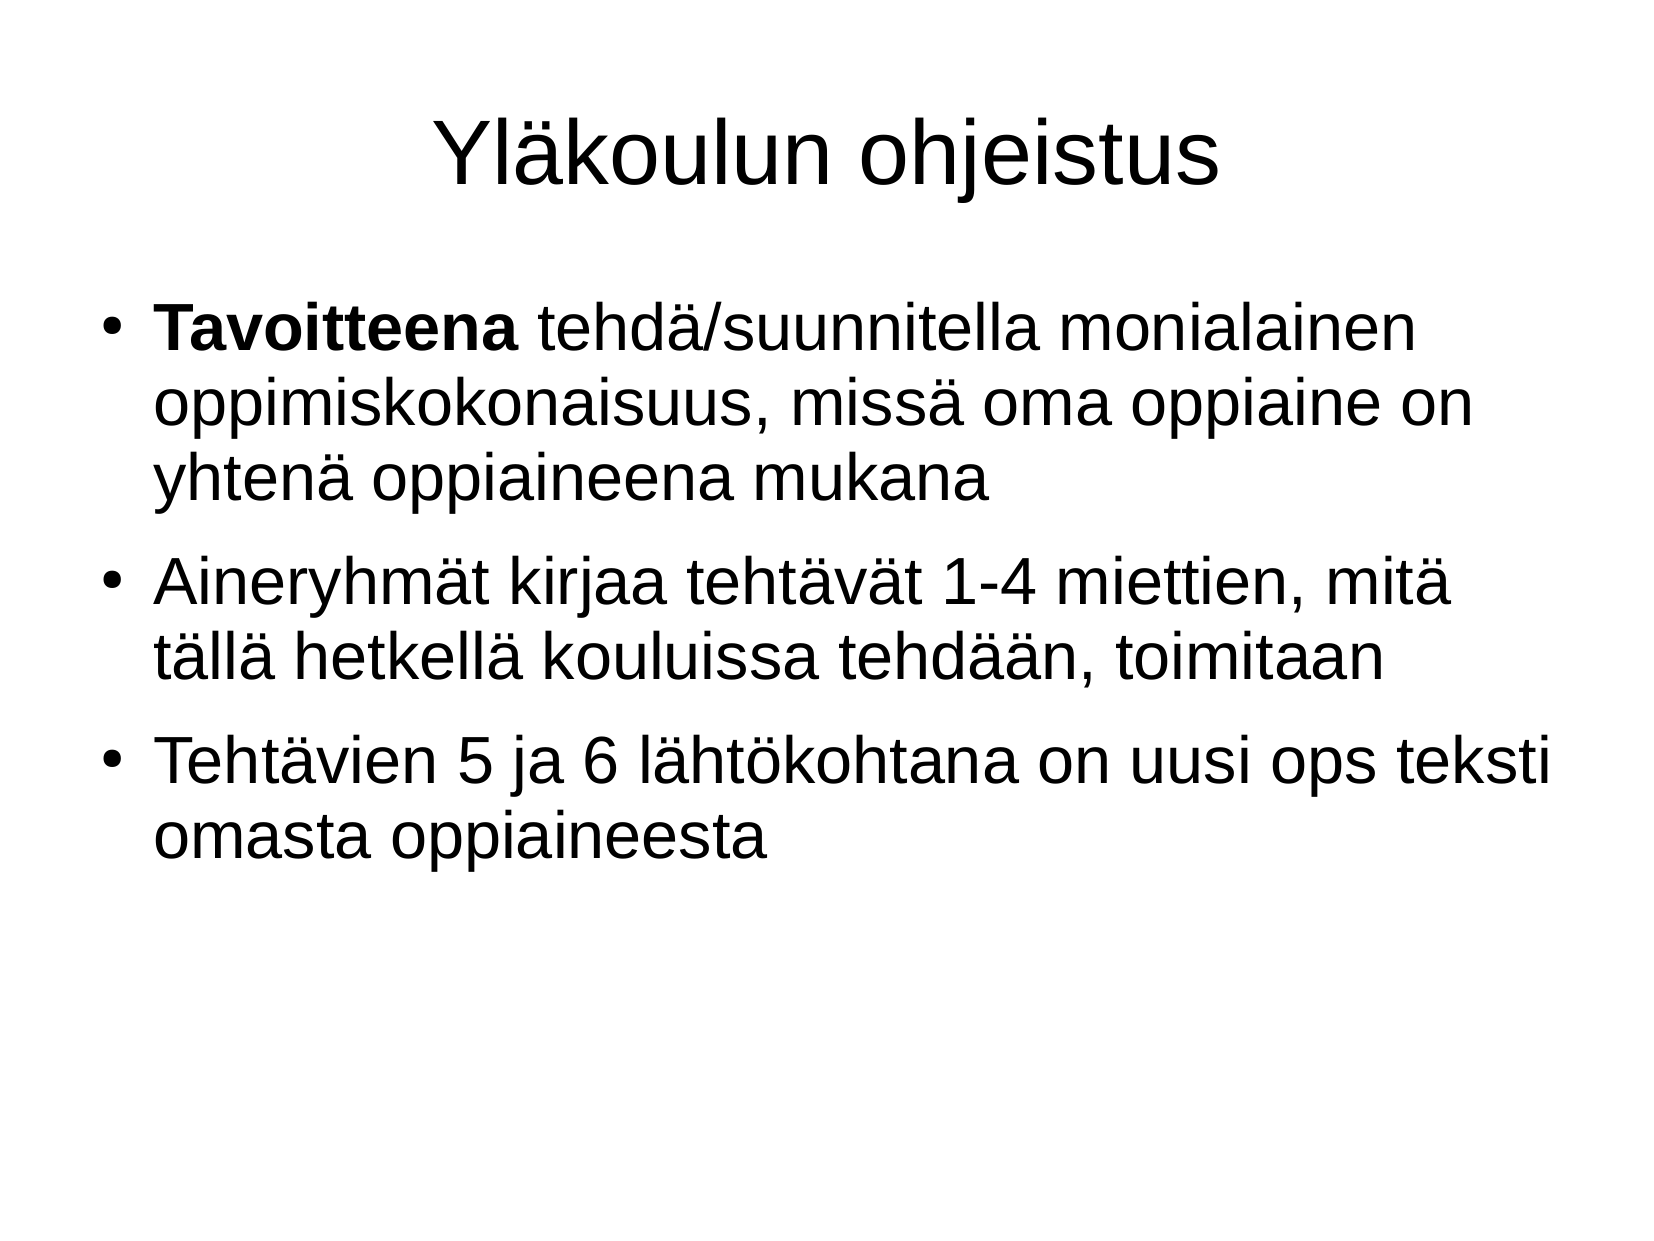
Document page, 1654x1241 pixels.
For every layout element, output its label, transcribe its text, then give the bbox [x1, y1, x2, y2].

title Yläkoulun ohjeistus [82, 49, 1571, 257]
list Tavoitteena tehdä/suunnitella monialainen oppimiskokonaisuus, missä oma oppiaine on yhtenä oppiaineena mukana Aineryhmät kirjaa tehtävät 1-4 miettien, mitä tällä hetkellä kouluissa tehdään, toimitaan Tehtävien 5 ja 6 lähtökohtana on uusi ops teksti omasta oppiaineesta [82, 290, 1571, 1010]
